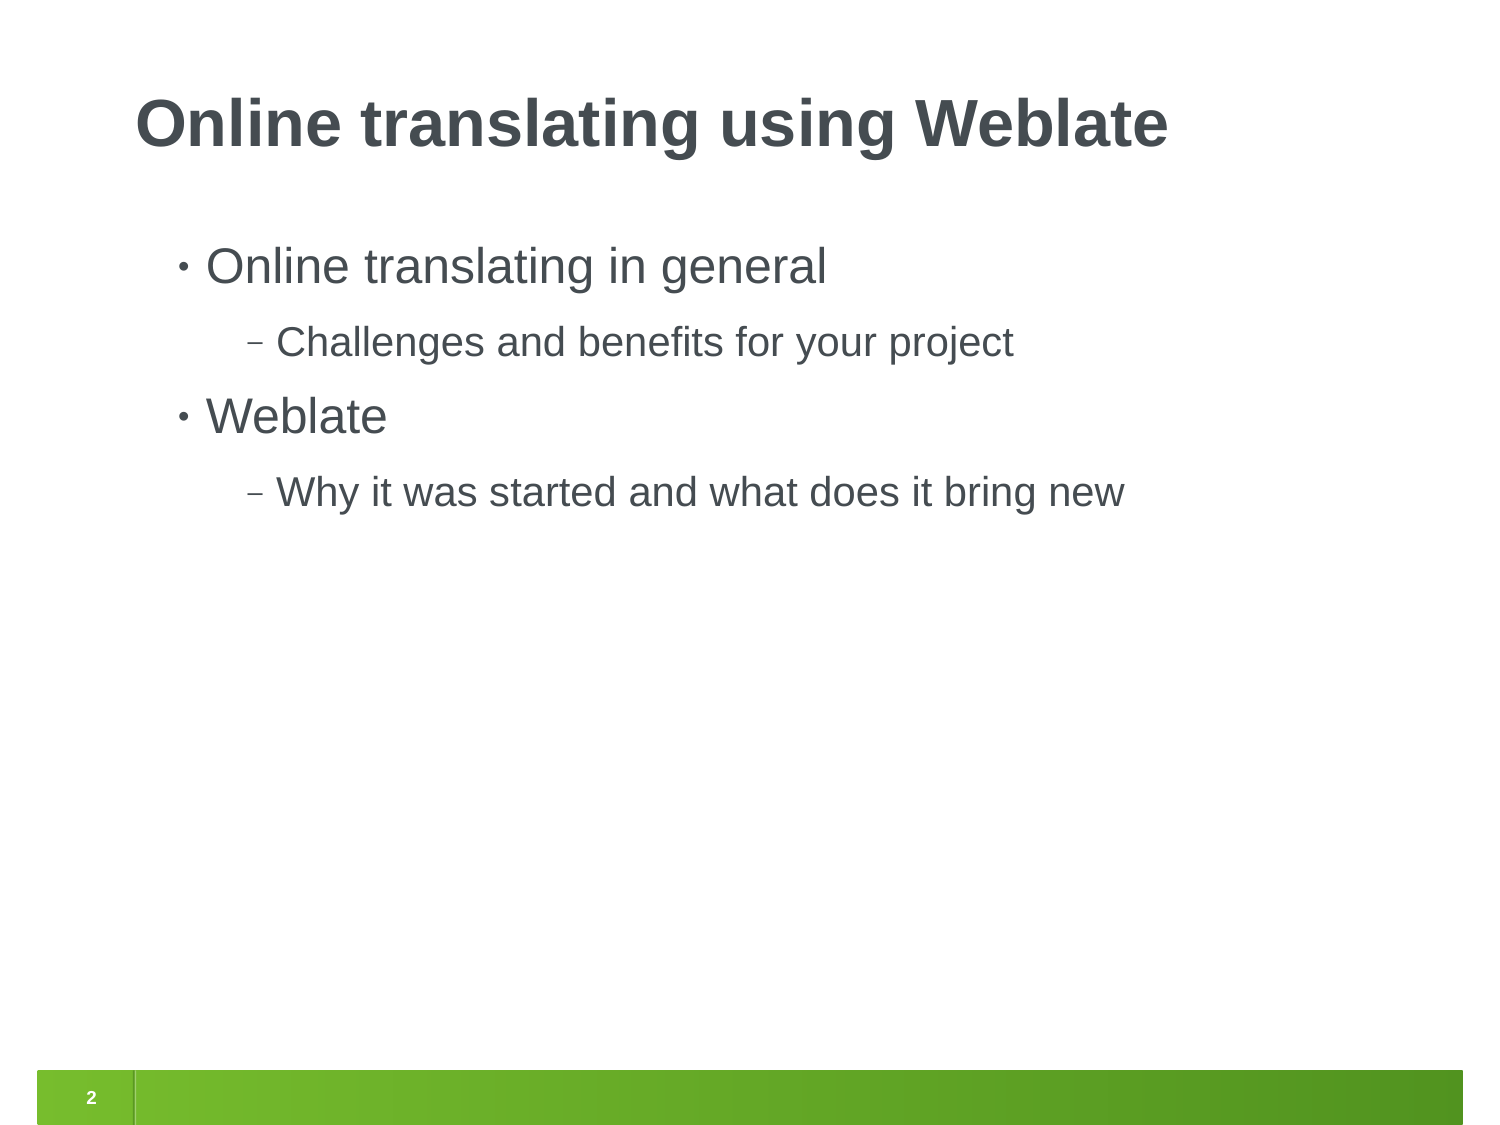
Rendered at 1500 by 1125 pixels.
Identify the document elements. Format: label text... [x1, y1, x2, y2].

list Online translating in general Challenges and benefits for your project Weblate Why it was started and what does it bring new [135, 238, 1372, 982]
title Online translating using Weblate [135, 41, 1372, 204]
